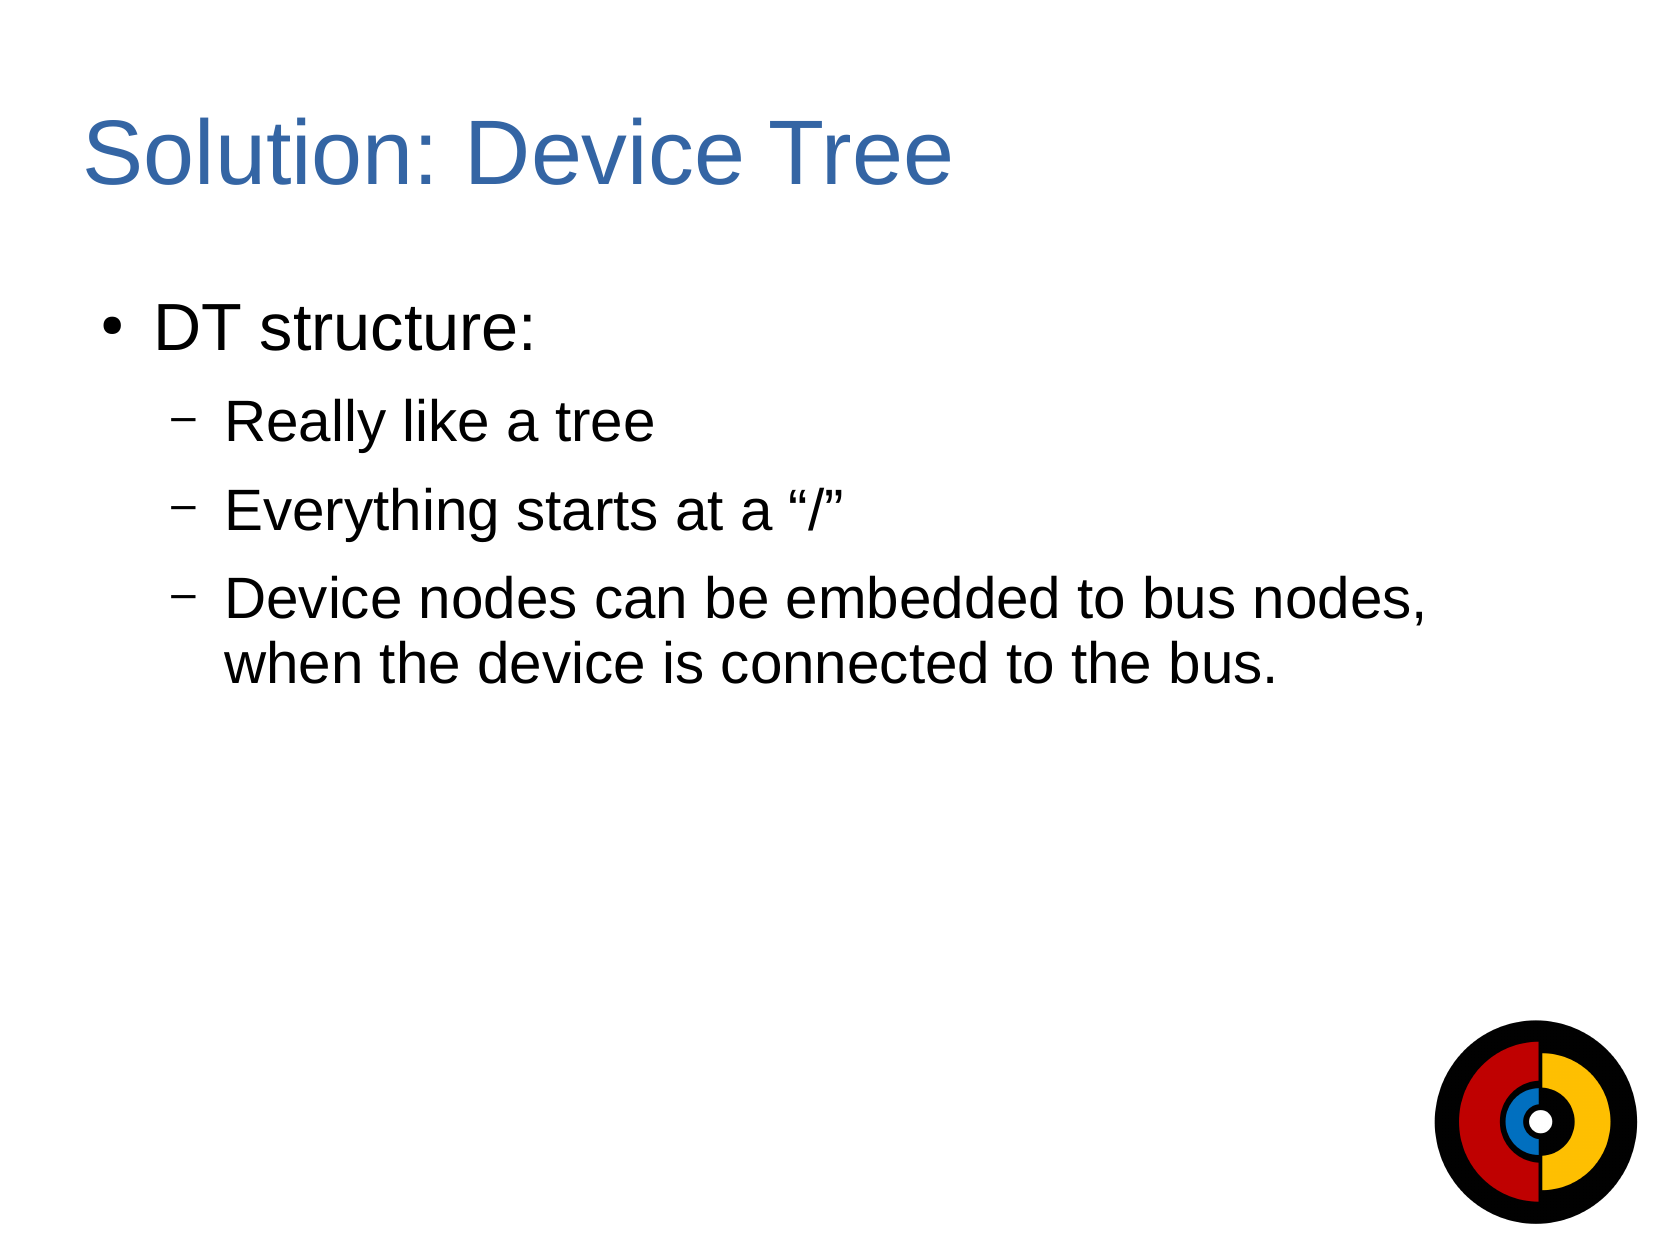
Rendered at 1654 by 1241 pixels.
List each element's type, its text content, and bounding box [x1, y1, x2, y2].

title Solution: Device Tree [82, 49, 1571, 257]
picture [1429, 1015, 1642, 1229]
list DT structure: Really like a tree Everything starts at a “/” Device nodes can be embedded to bus nodes, when the device is connected to the bus. [82, 290, 1571, 1010]
